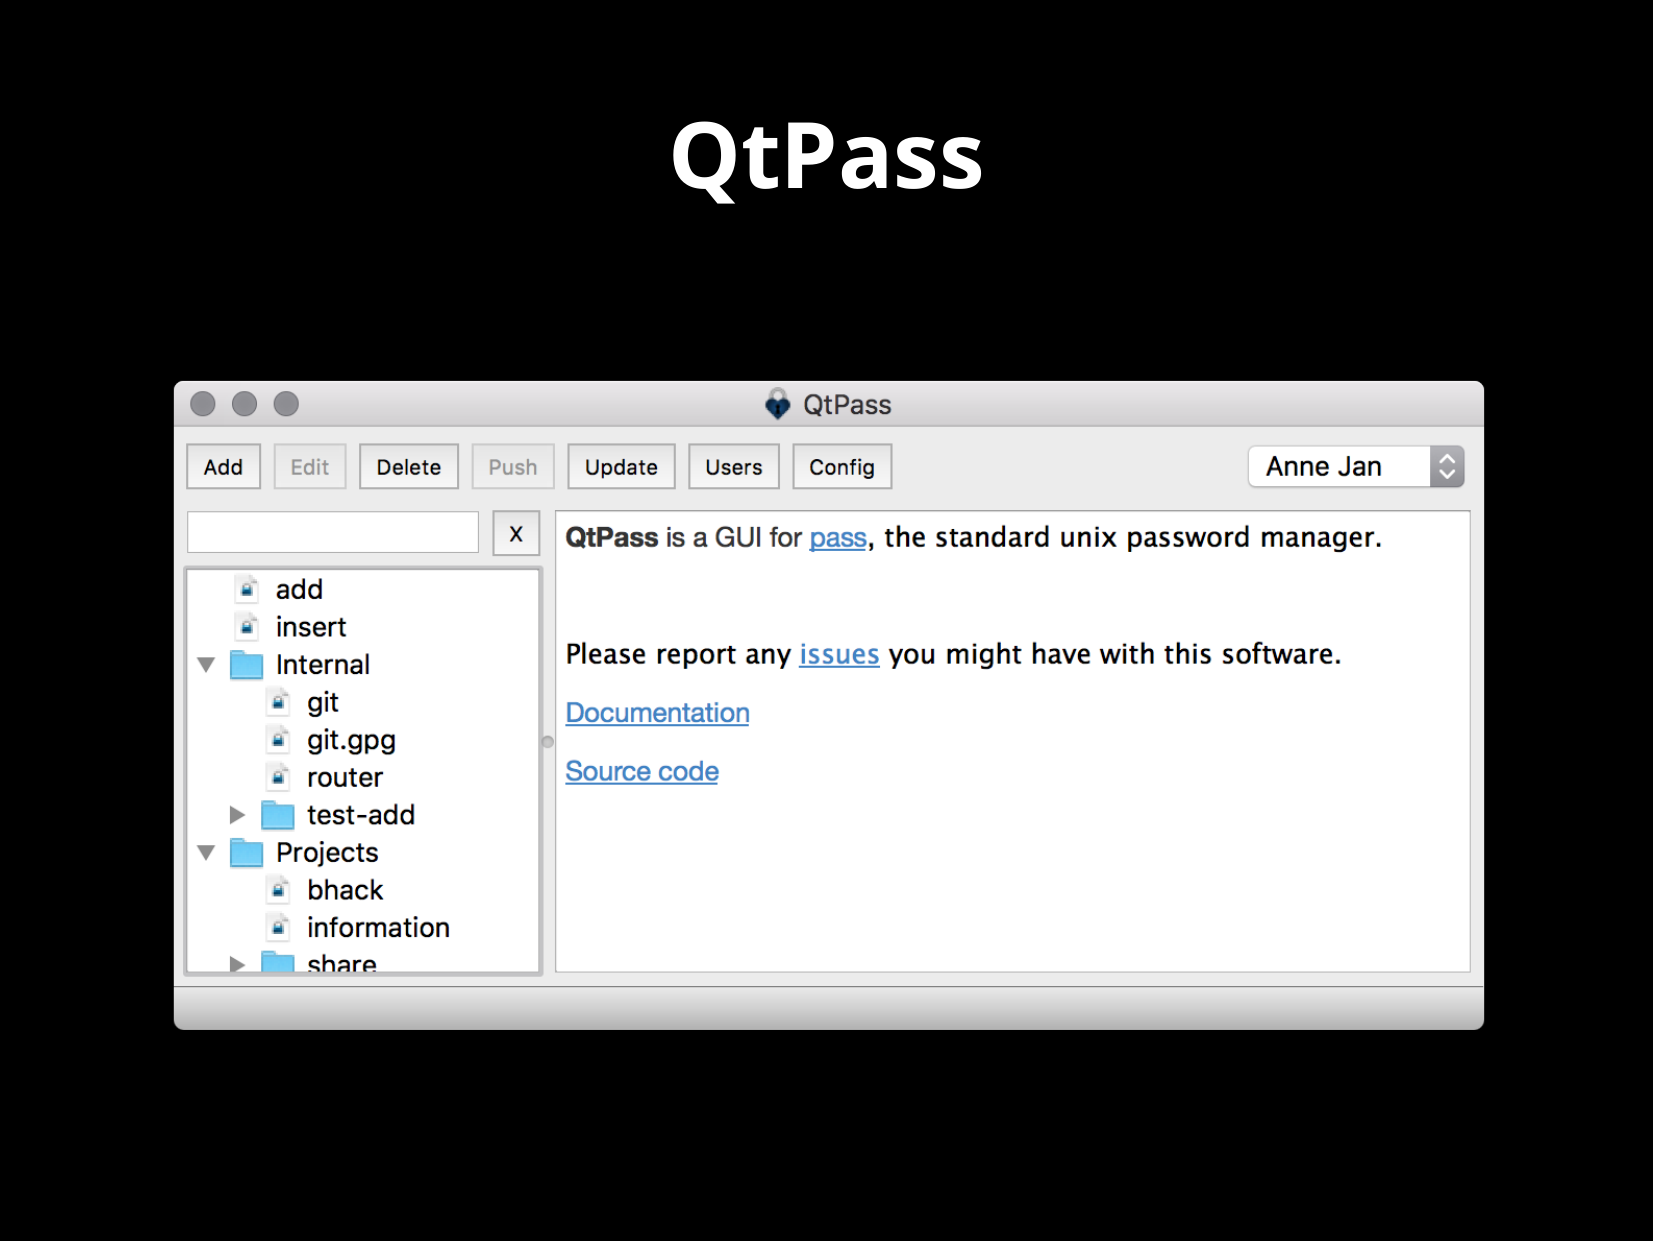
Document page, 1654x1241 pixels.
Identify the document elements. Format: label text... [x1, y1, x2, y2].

title QtPass [82, 49, 1571, 257]
picture [57, 314, 1601, 1197]
